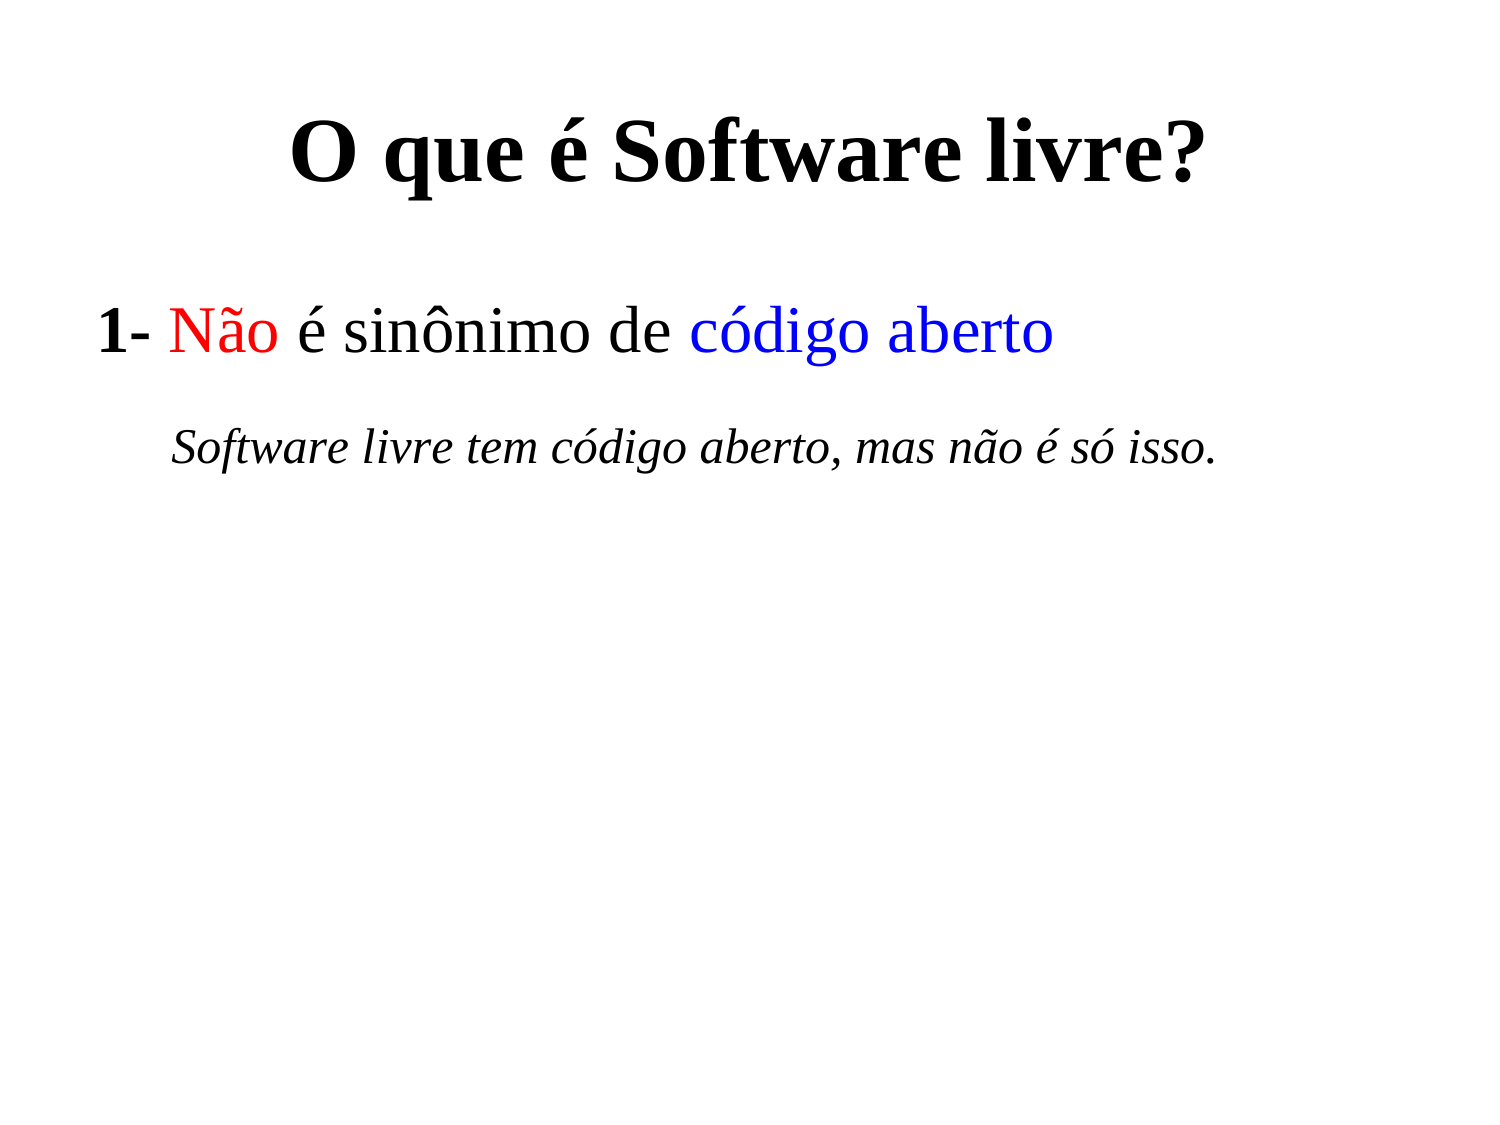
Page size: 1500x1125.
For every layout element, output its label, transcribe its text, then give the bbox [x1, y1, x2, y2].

title O que é Software livre? [0, 78, 1500, 218]
text_box 1- Não é sinônimo de código aberto Software livre tem código aberto, mas não é só isso. [96, 288, 1309, 974]
